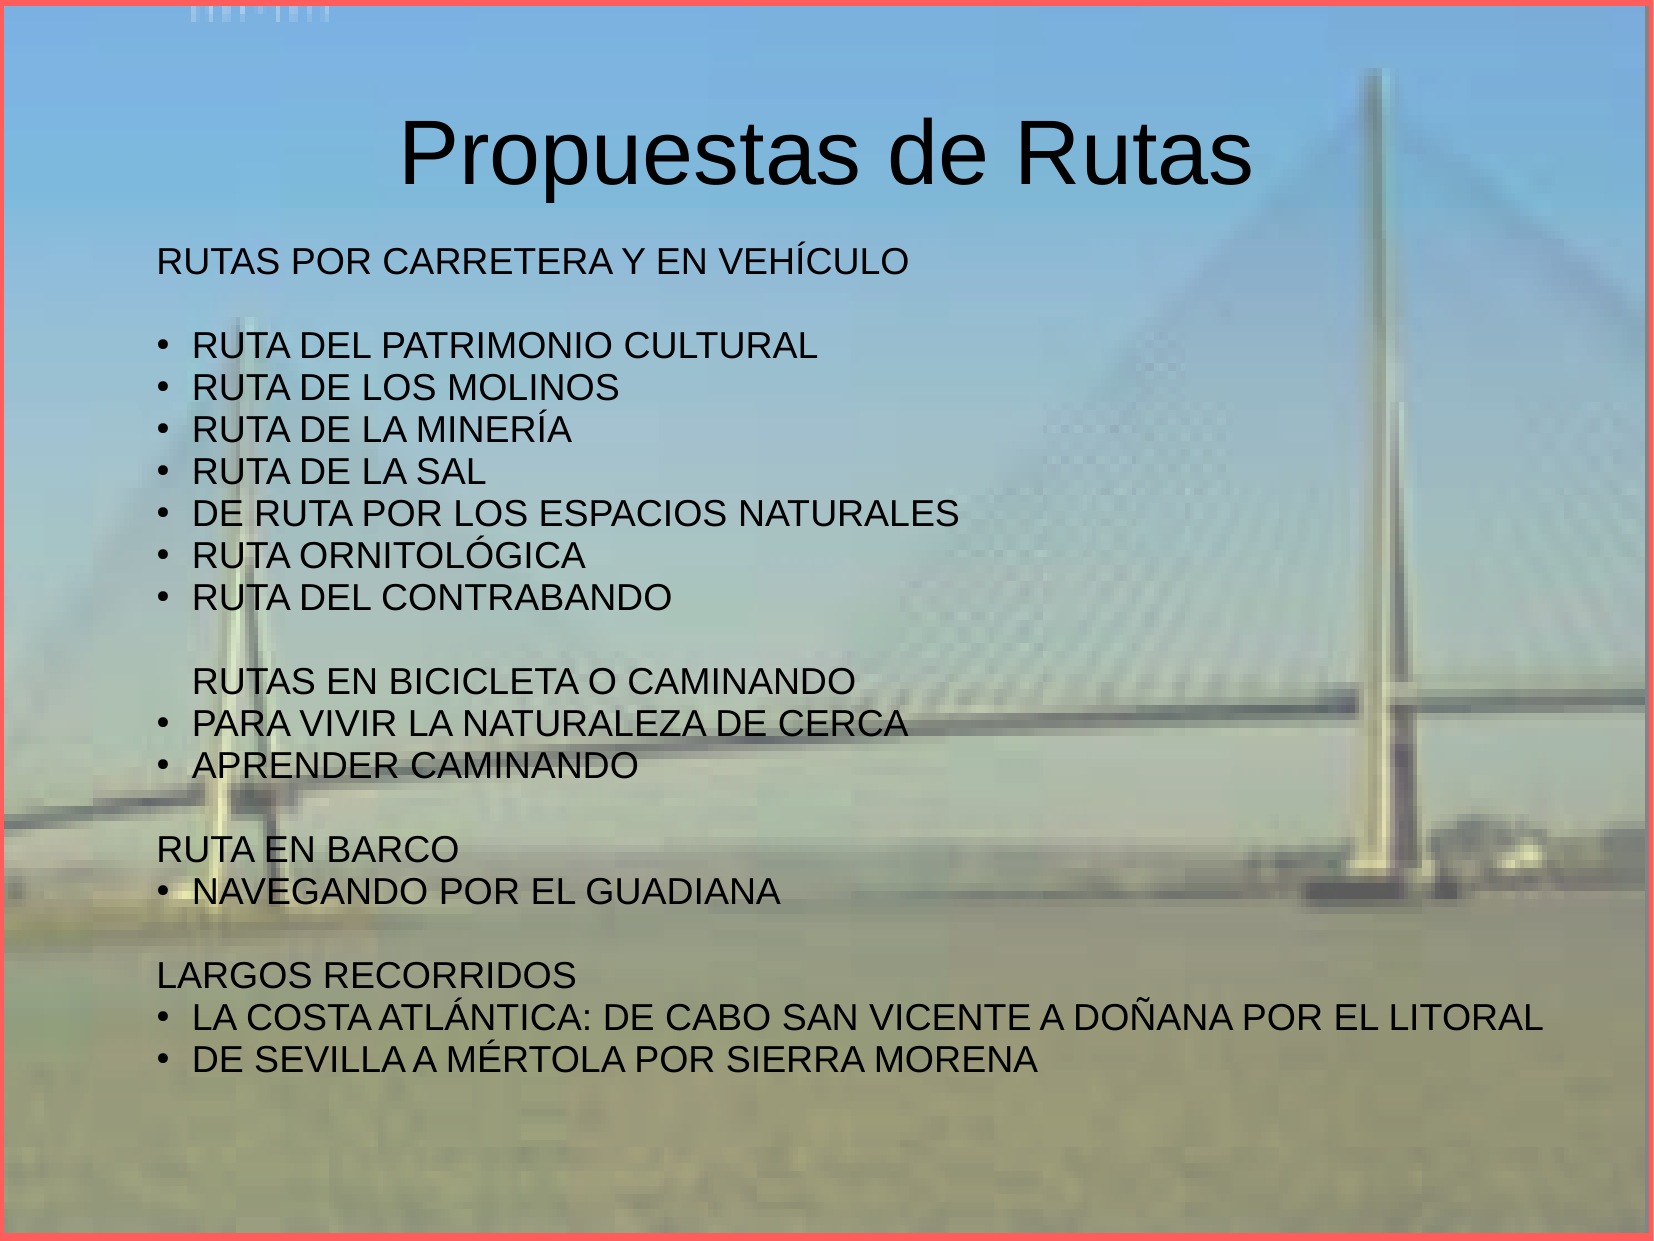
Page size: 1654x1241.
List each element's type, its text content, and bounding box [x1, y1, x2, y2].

text_box RUTAS POR CARRETERA Y EN VEHÍCULO RUTA DEL PATRIMONIO CULTURAL RUTA DE LOS MOLINOS RUTA DE LA MINERÍA RUTA DE LA SAL DE RUTA POR LOS ESPACIOS NATURALES RUTA ORNITOLÓGICA RUTA DEL CONTRABANDO RUTAS EN BICICLETA O CAMINANDO PARA VIVIR LA NATURALEZA DE CERCA APRENDER CAMINANDO RUTA EN BARCO NAVEGANDO POR EL GUADIANA LARGOS RECORRIDOS LA COSTA ATLÁNTICA: DE CABO SAN VICENTE A DOÑANA POR EL LITORAL DE SEVILLA A MÉRTOLA POR SIERRA MORENA [141, 233, 1583, 1088]
title Propuestas de Rutas [82, 49, 1571, 257]
